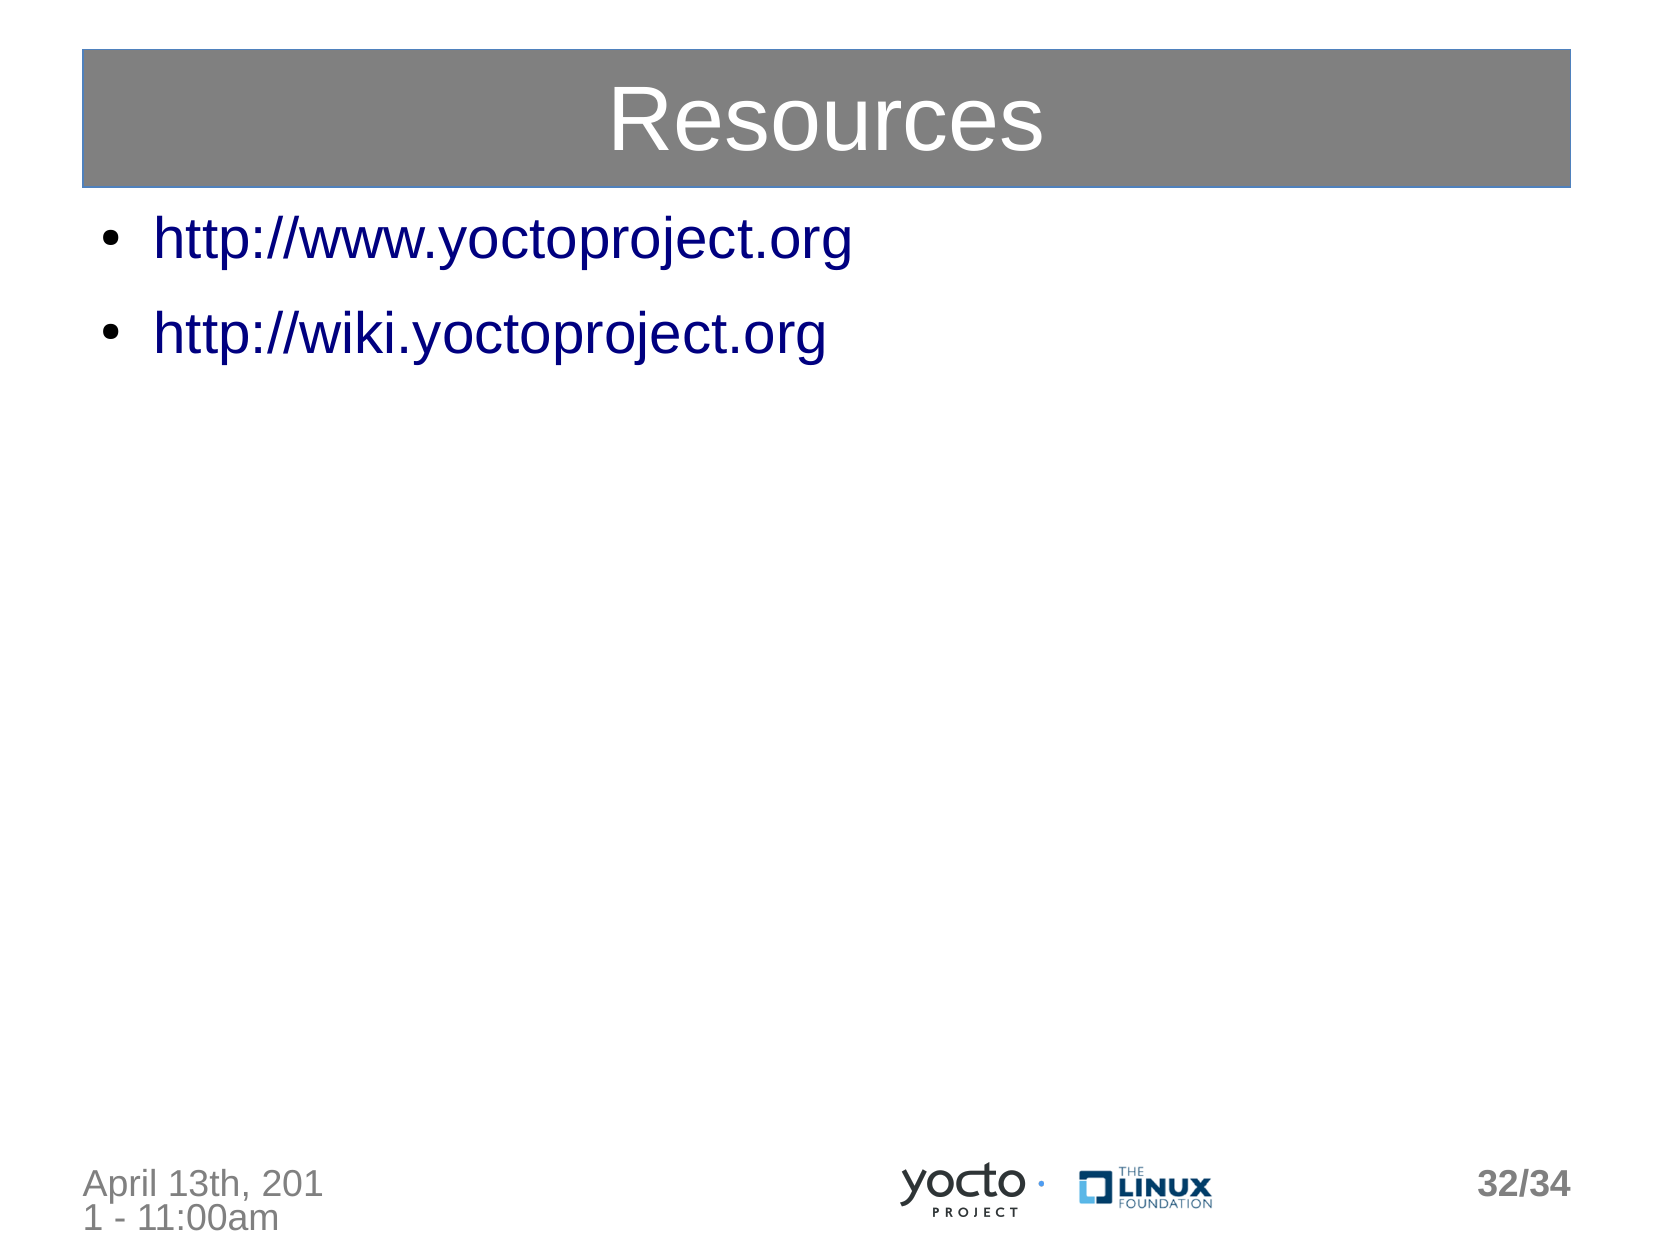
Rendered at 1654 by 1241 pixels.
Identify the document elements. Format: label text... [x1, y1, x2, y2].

list http://www.yoctoproject.org http://wiki.yoctoproject.org [82, 206, 1576, 1144]
title Resources [82, 49, 1571, 188]
picture [1075, 1162, 1215, 1211]
picture [900, 1162, 1044, 1217]
